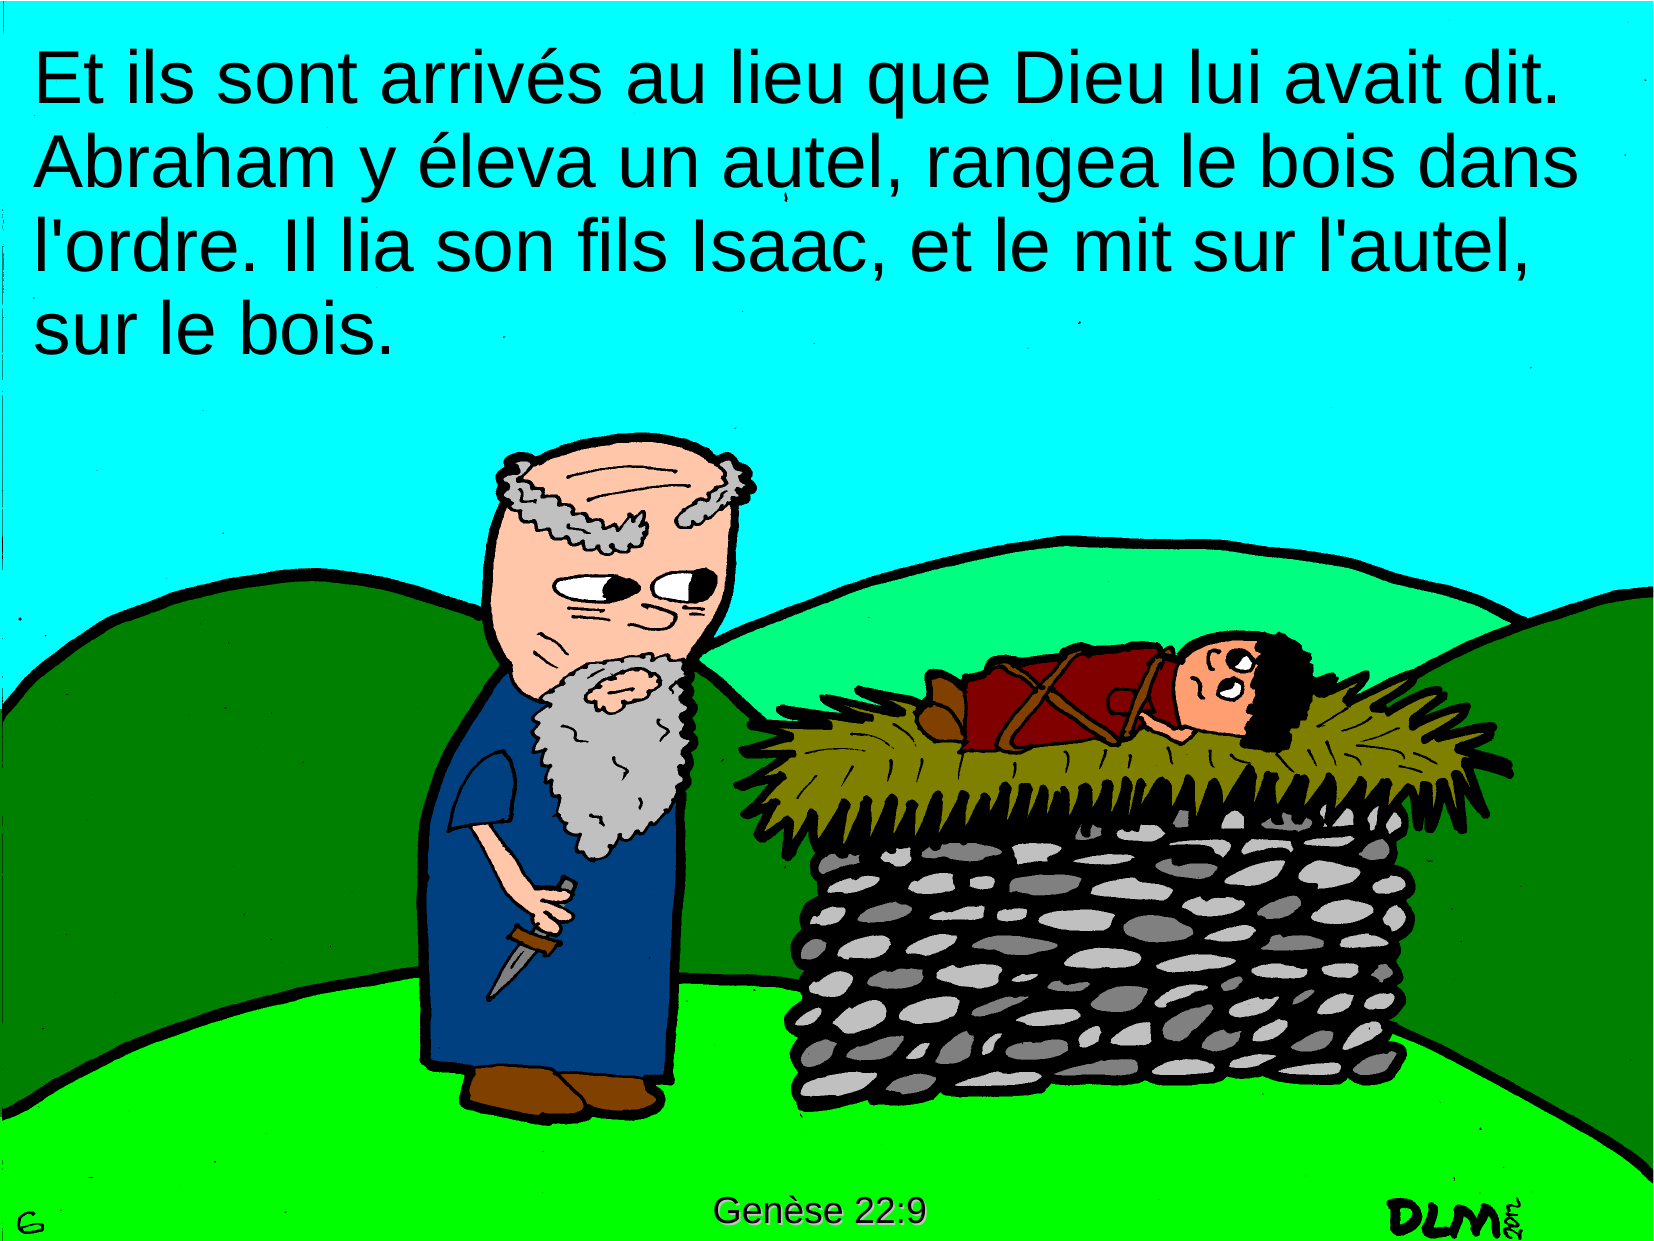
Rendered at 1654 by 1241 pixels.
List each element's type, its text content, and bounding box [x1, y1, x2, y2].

text_box Genèse 22:9 [0, 1180, 1651, 1238]
picture [0, 1, 1654, 1241]
text_box Et ils sont arrivés au lieu que Dieu lui avait dit. Abraham y éleva un autel, rangea le bois dans l'ordre. Il lia son fils Isaac, et le mit sur l'autel, sur le bois. [19, 24, 1651, 376]
